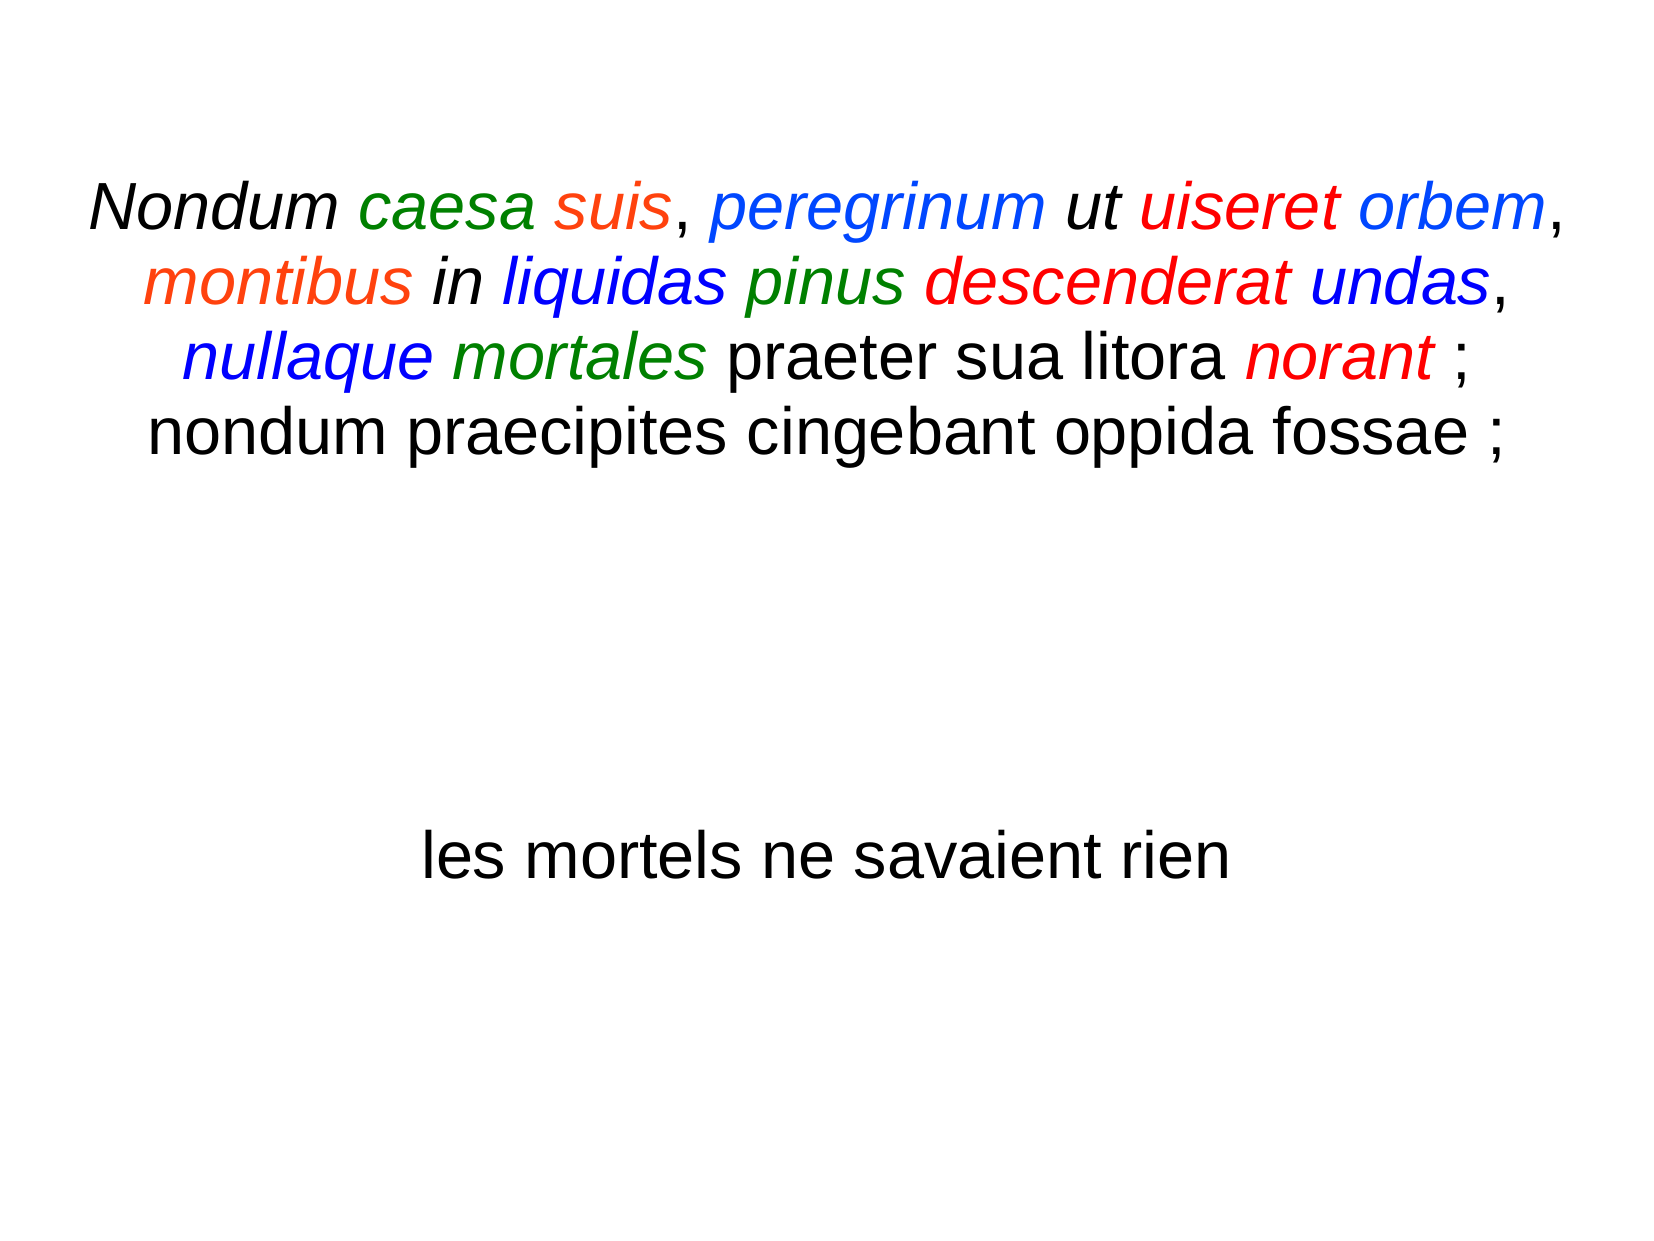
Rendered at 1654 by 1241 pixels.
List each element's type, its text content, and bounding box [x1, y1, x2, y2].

subtitle les mortels ne savaient rien [82, 602, 1571, 1109]
title Nondum caesa suis, peregrinum ut uiseret orbem, montibus in liquidas pinus descenderat undas, nullaque mortales praeter sua litora norant ; nondum praecipites cingebant oppida fossae ; [47, 35, 1607, 603]
